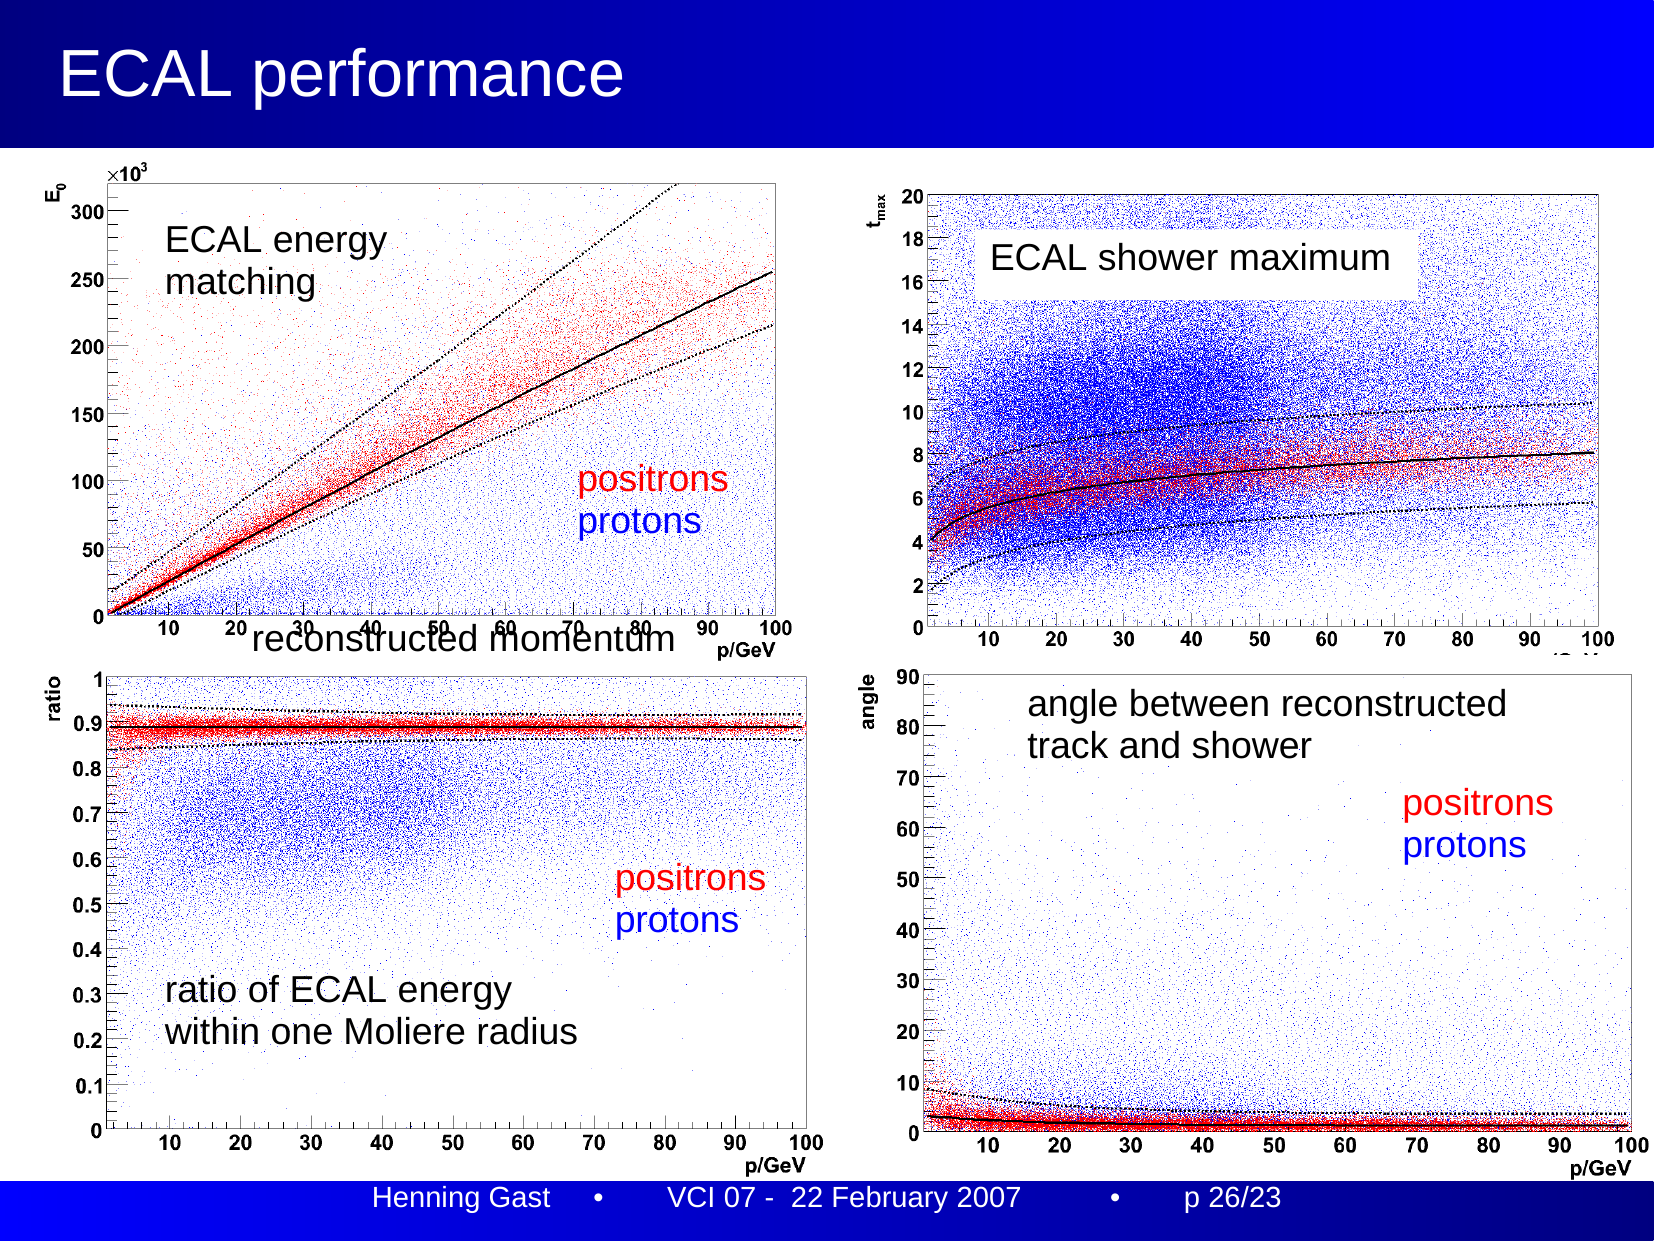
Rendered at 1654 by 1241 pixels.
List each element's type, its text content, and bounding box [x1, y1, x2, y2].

picture [43, 160, 794, 664]
text_box ratio of ECAL energy within one Moliere radius [150, 961, 602, 1088]
picture [855, 180, 1651, 1181]
text_box positrons protons [562, 450, 788, 577]
text_box angle between reconstructed track and shower [1012, 675, 1524, 802]
picture [42, 666, 826, 1178]
title ECAL performance [0, 0, 1654, 148]
text_box positrons protons [1387, 773, 1613, 901]
text_box reconstructed momentum [236, 610, 710, 681]
text_box positrons protons [600, 848, 826, 976]
text_box ECAL energy matching [150, 211, 421, 338]
text_box ECAL shower maximum [975, 229, 1418, 301]
